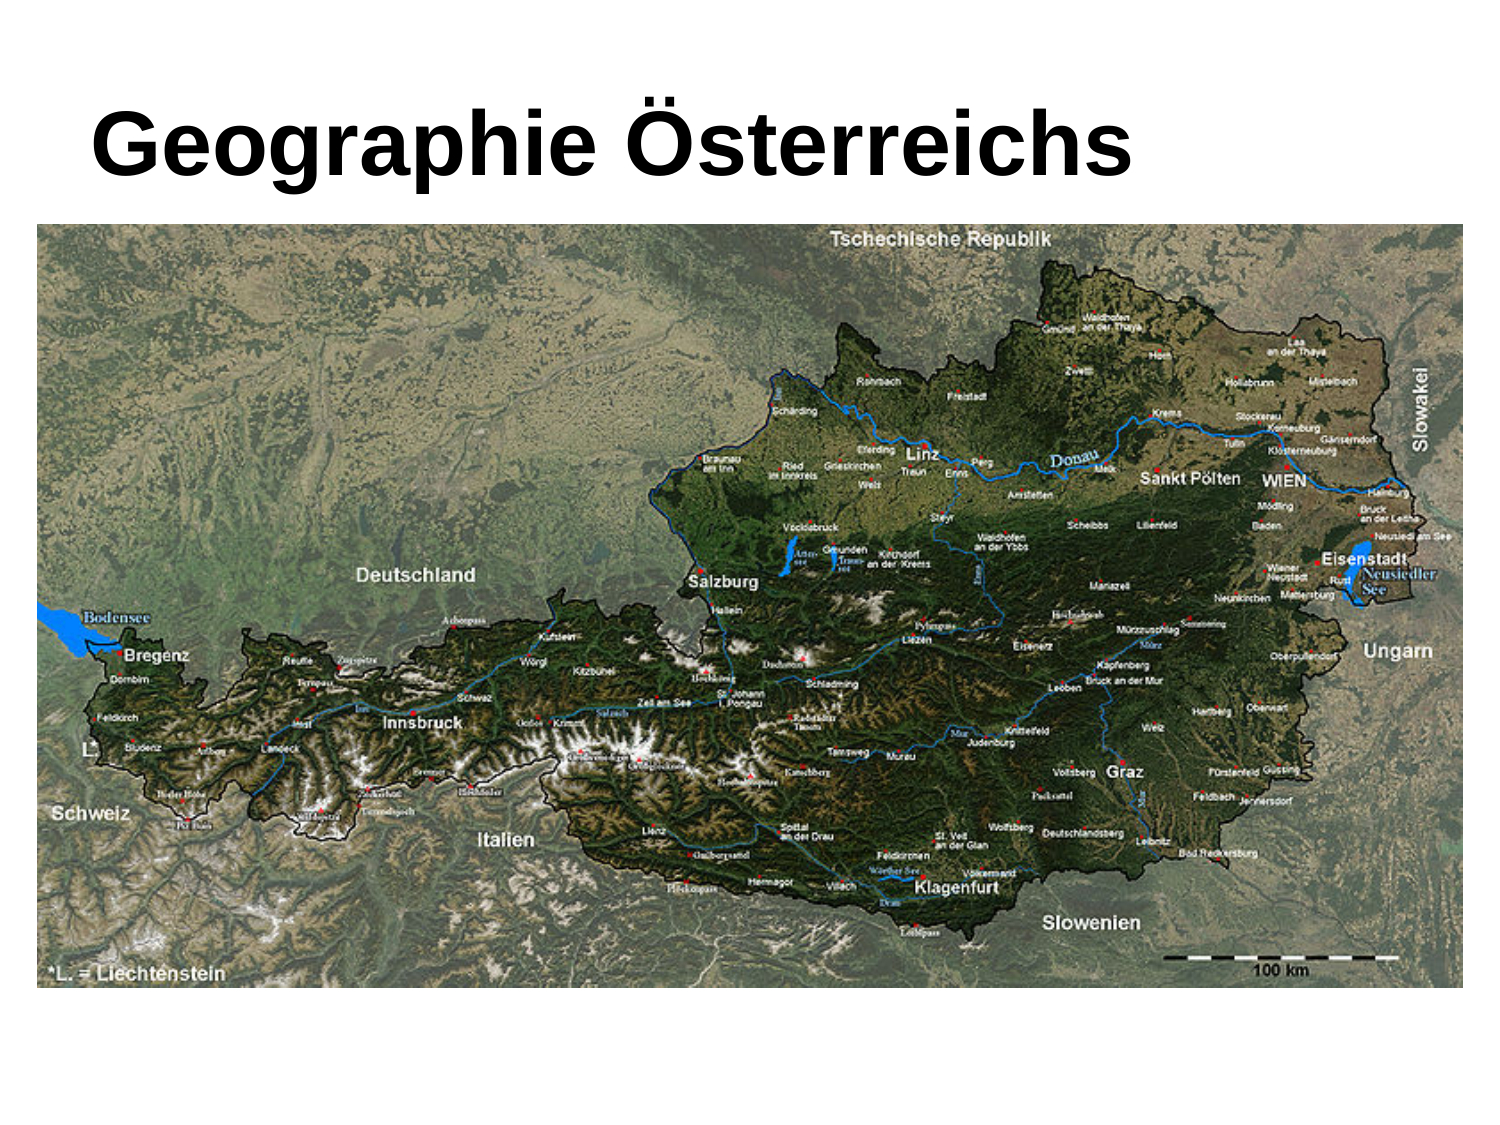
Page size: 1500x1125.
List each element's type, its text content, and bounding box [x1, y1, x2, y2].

title Geographie Österreichs [75, 45, 1426, 224]
picture [37, 224, 1463, 988]
